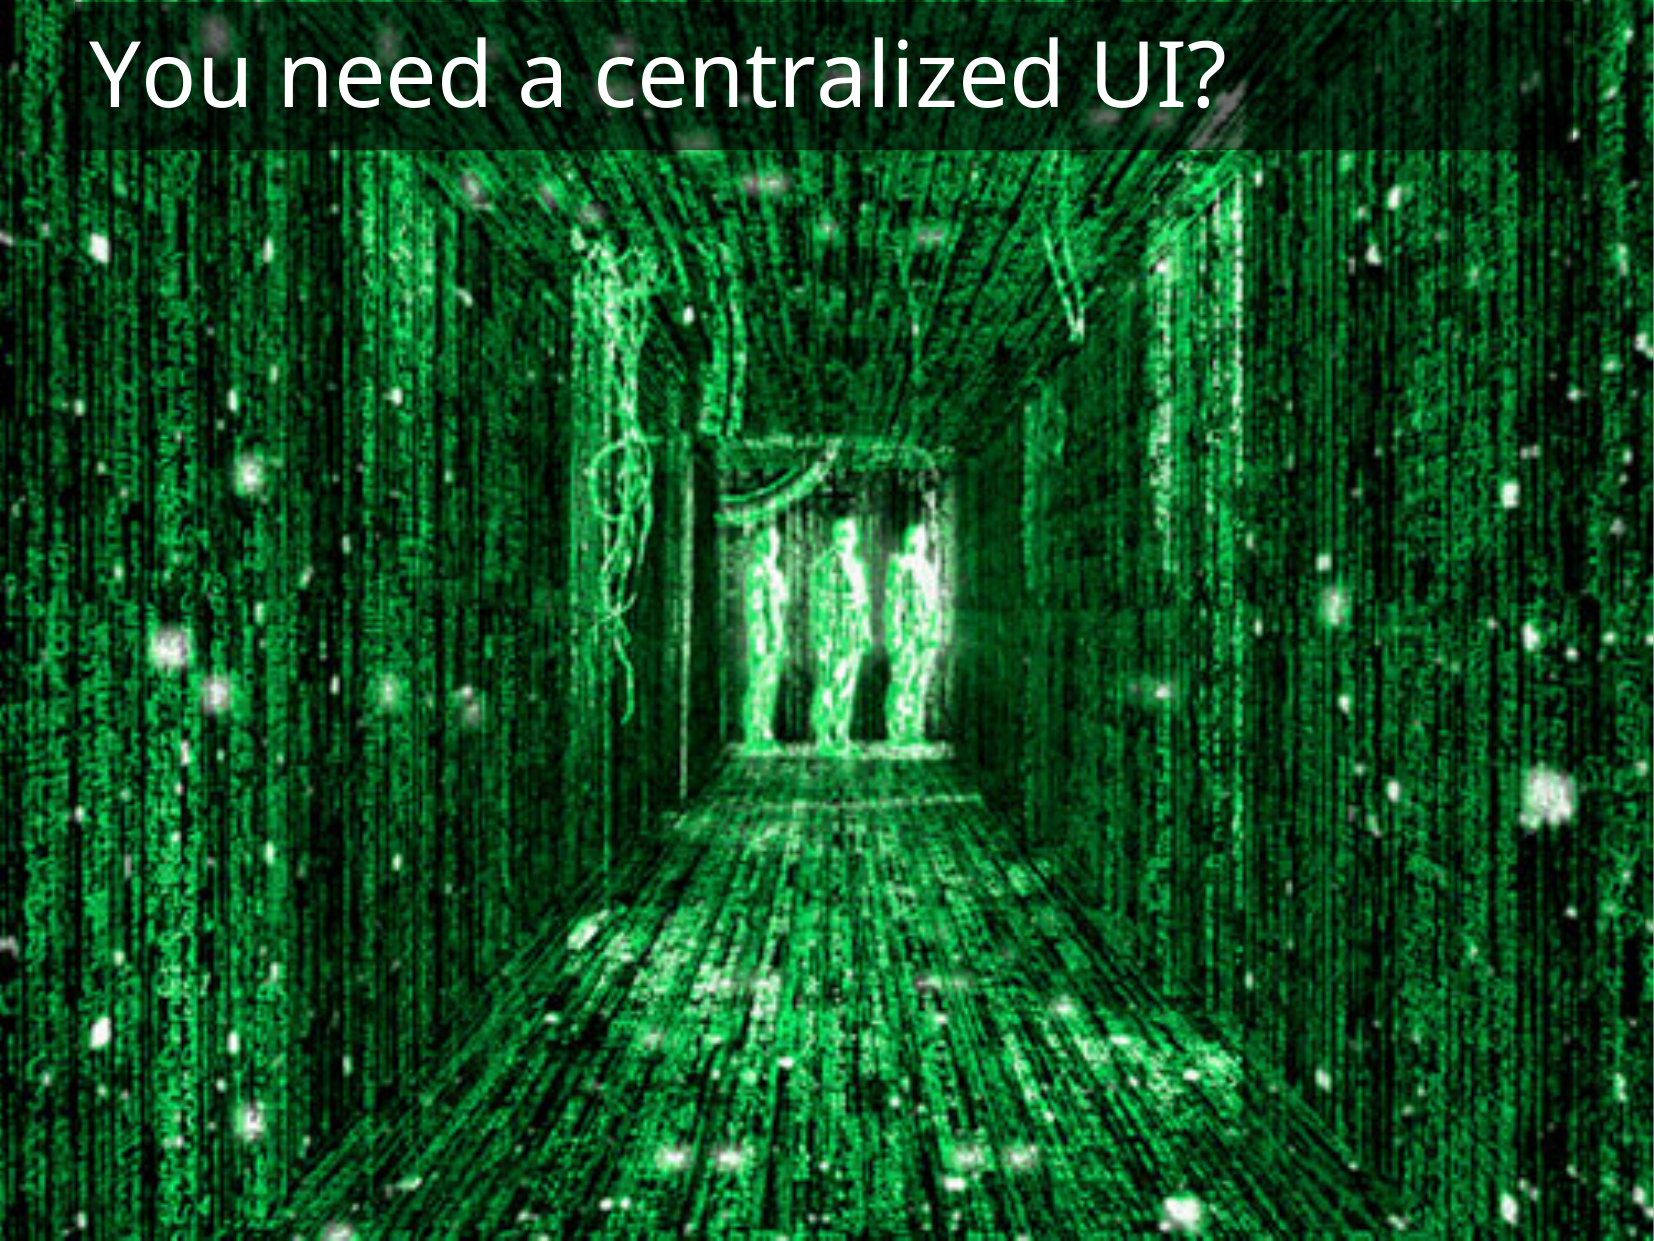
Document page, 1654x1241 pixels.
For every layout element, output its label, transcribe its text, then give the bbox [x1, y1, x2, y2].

title You need a centralized UI? [75, 1, 1574, 151]
picture [0, 0, 1654, 1241]
